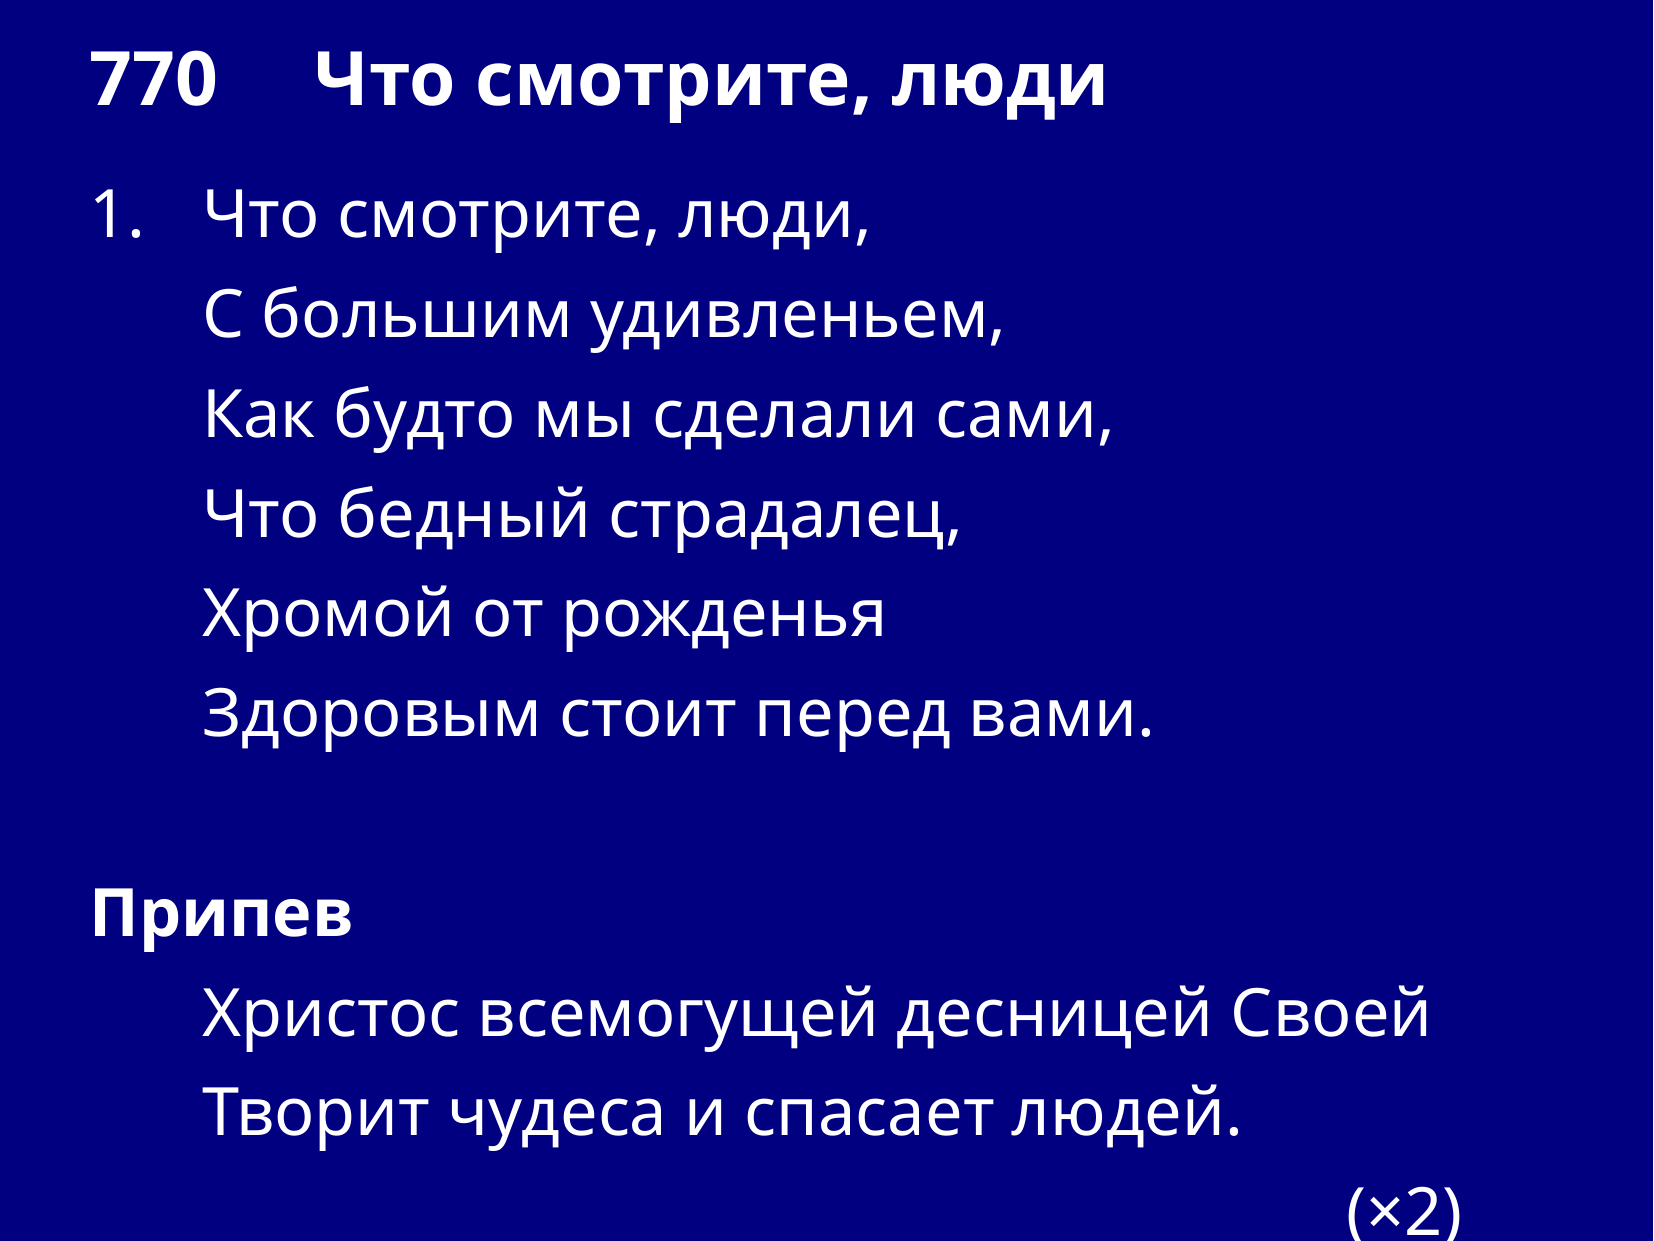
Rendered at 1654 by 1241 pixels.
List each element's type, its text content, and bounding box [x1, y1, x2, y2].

text_box 1. Что смотрите, люди, С большим удивленьем, Как будто мы сделали сами, Что бедный страдалец, Хромой от рожденья Здоровым стоит перед вами. Припев Христос всемогущей десницей Своей Творит чудеса и спасает людей. (×2) [75, 150, 1576, 1163]
text_box 770 Что смотрите, люди [75, 18, 1576, 131]
